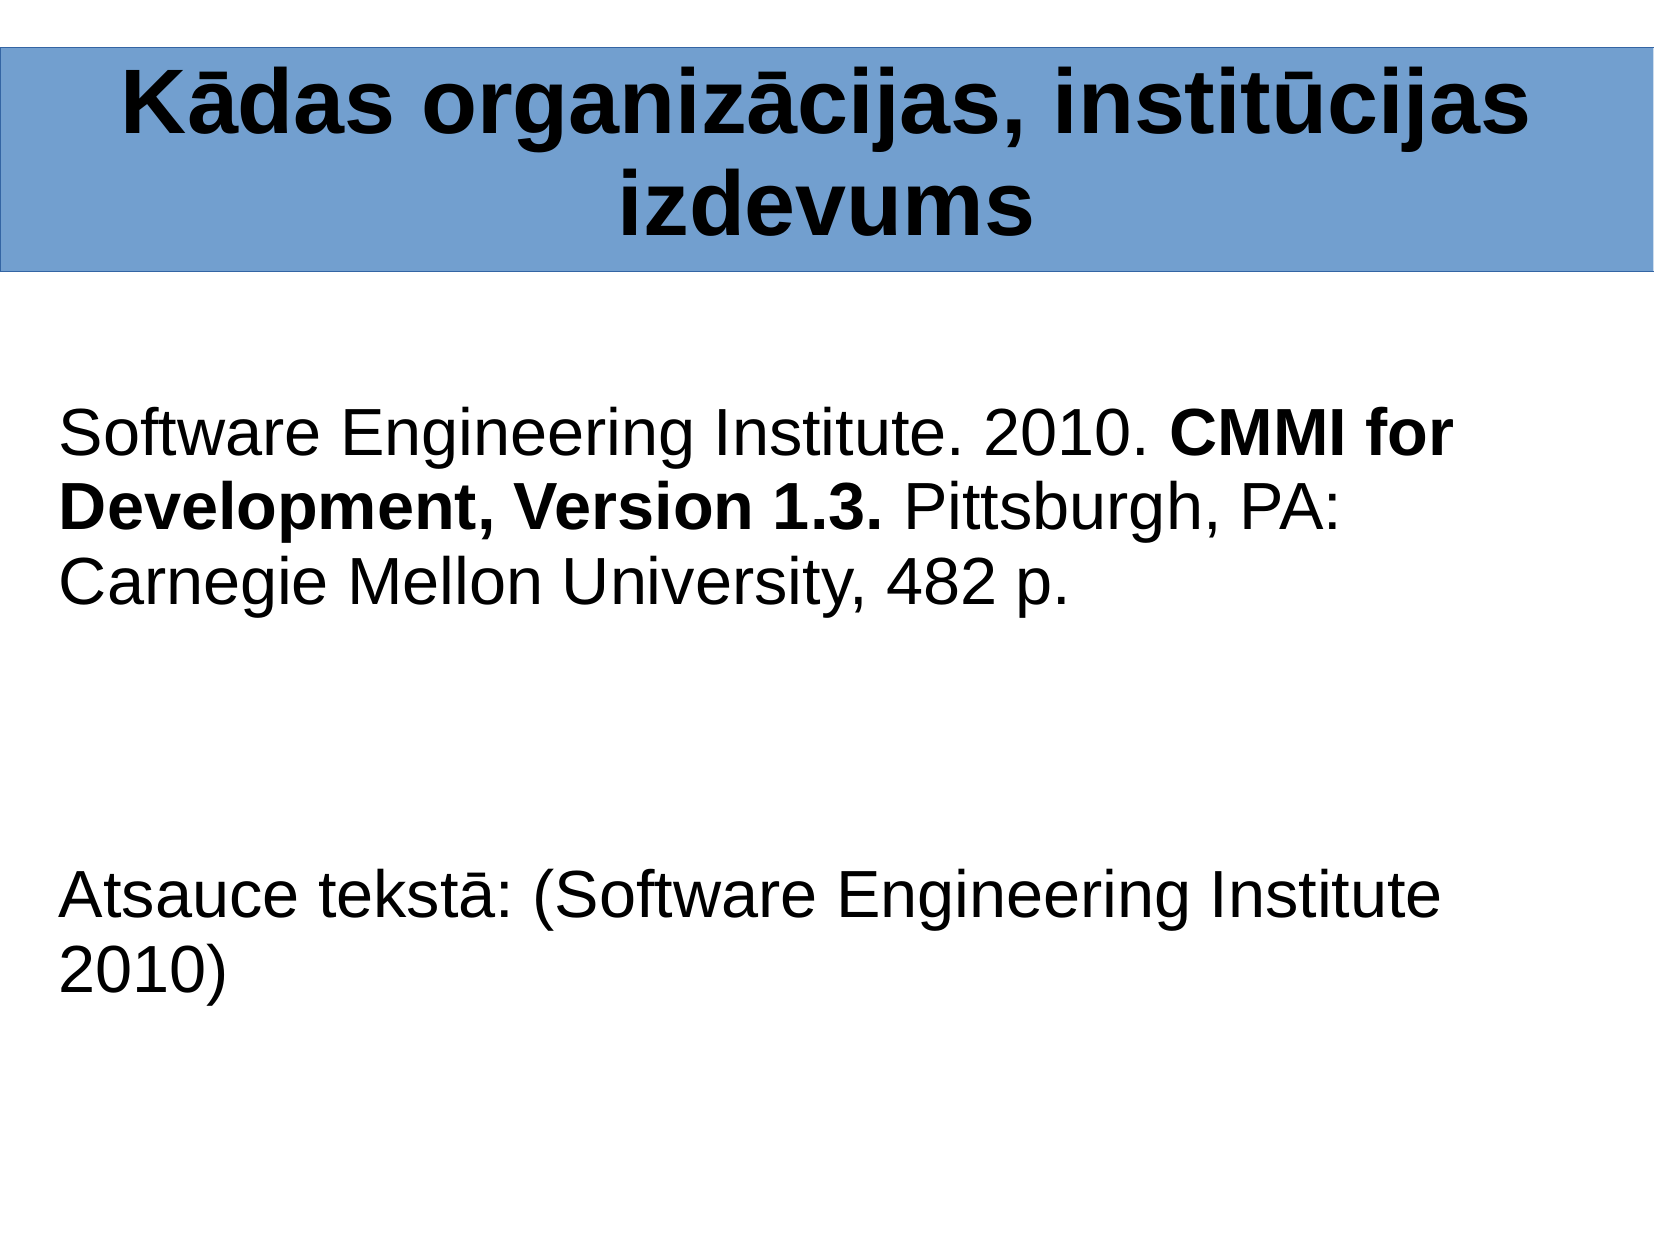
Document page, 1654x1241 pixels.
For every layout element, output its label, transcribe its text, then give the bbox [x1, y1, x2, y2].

title Kādas organizācijas, institūcijas izdevums [82, 49, 1571, 257]
text_box [0, 47, 1654, 272]
list Software Engineering Institute. 2010. CMMI for Development, Version 1.3. Pittsburgh, PA: Carnegie Mellon University, 482 p. Atsauce tekstā: (Software Engineering Institute 2010) [59, 290, 1572, 1229]
